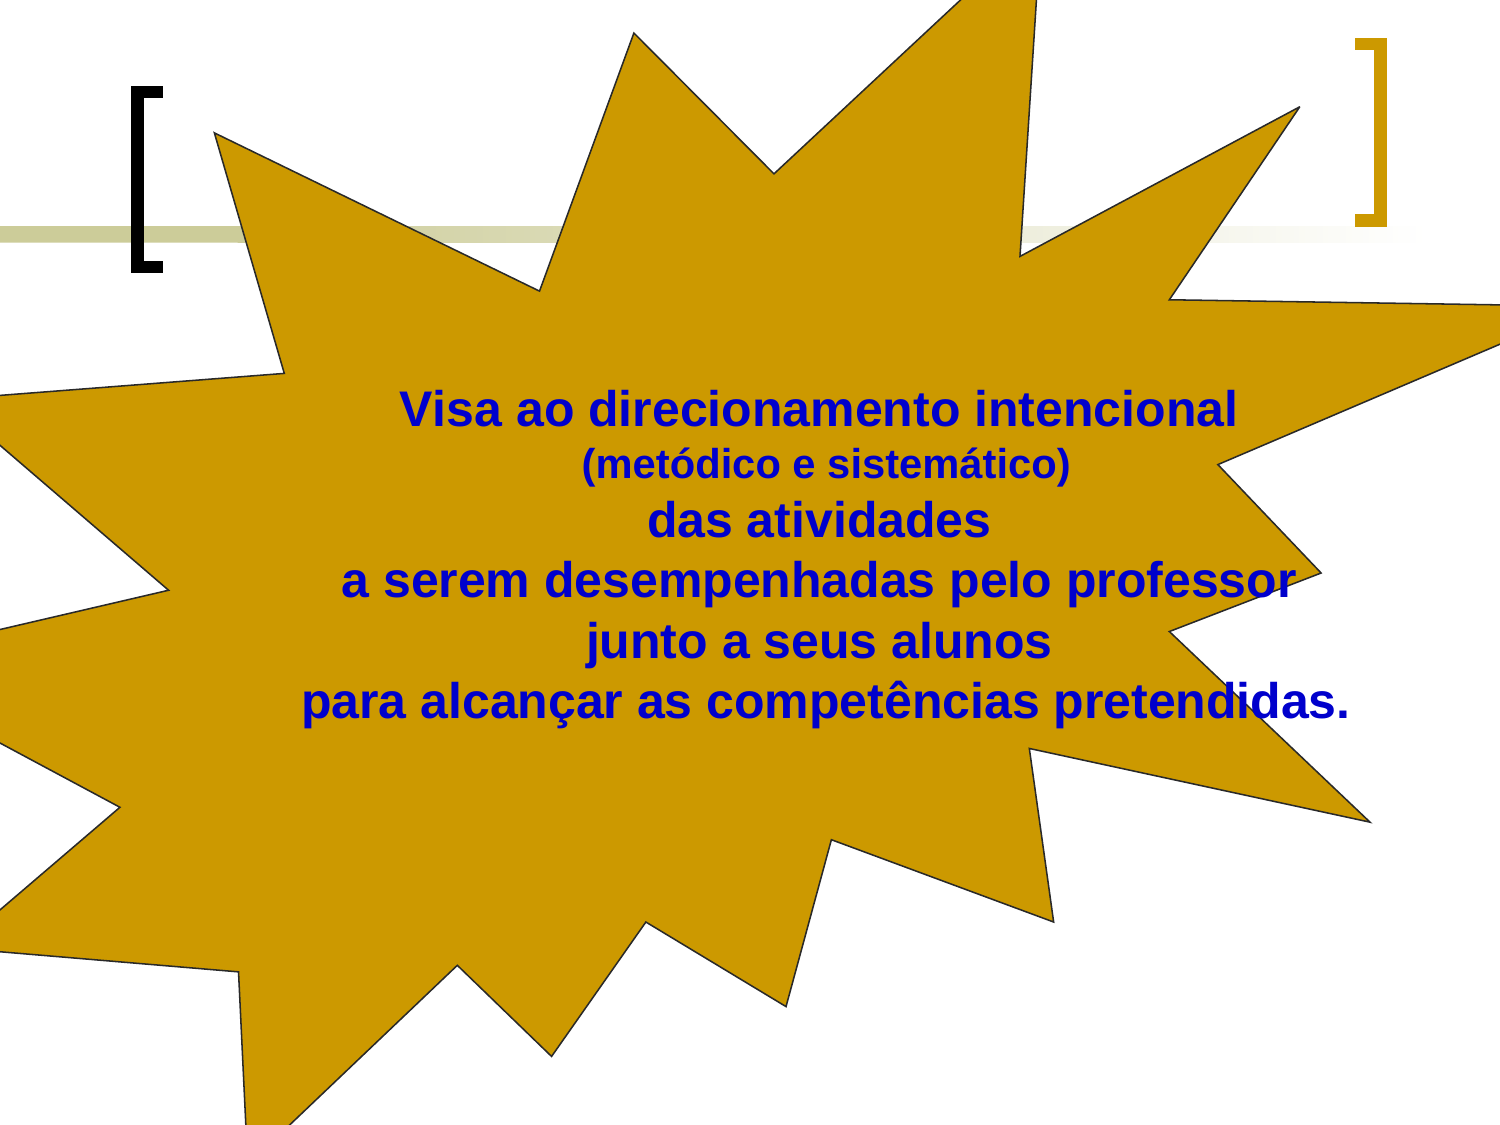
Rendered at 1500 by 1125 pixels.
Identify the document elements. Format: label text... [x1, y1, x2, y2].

text_box Visa ao direcionamento intencional (metódico e sistemático) das atividades a serem desempenhadas pelo professor junto a seus alunos para alcançar as competências pretendidas. [0, 0, 1500, 1125]
